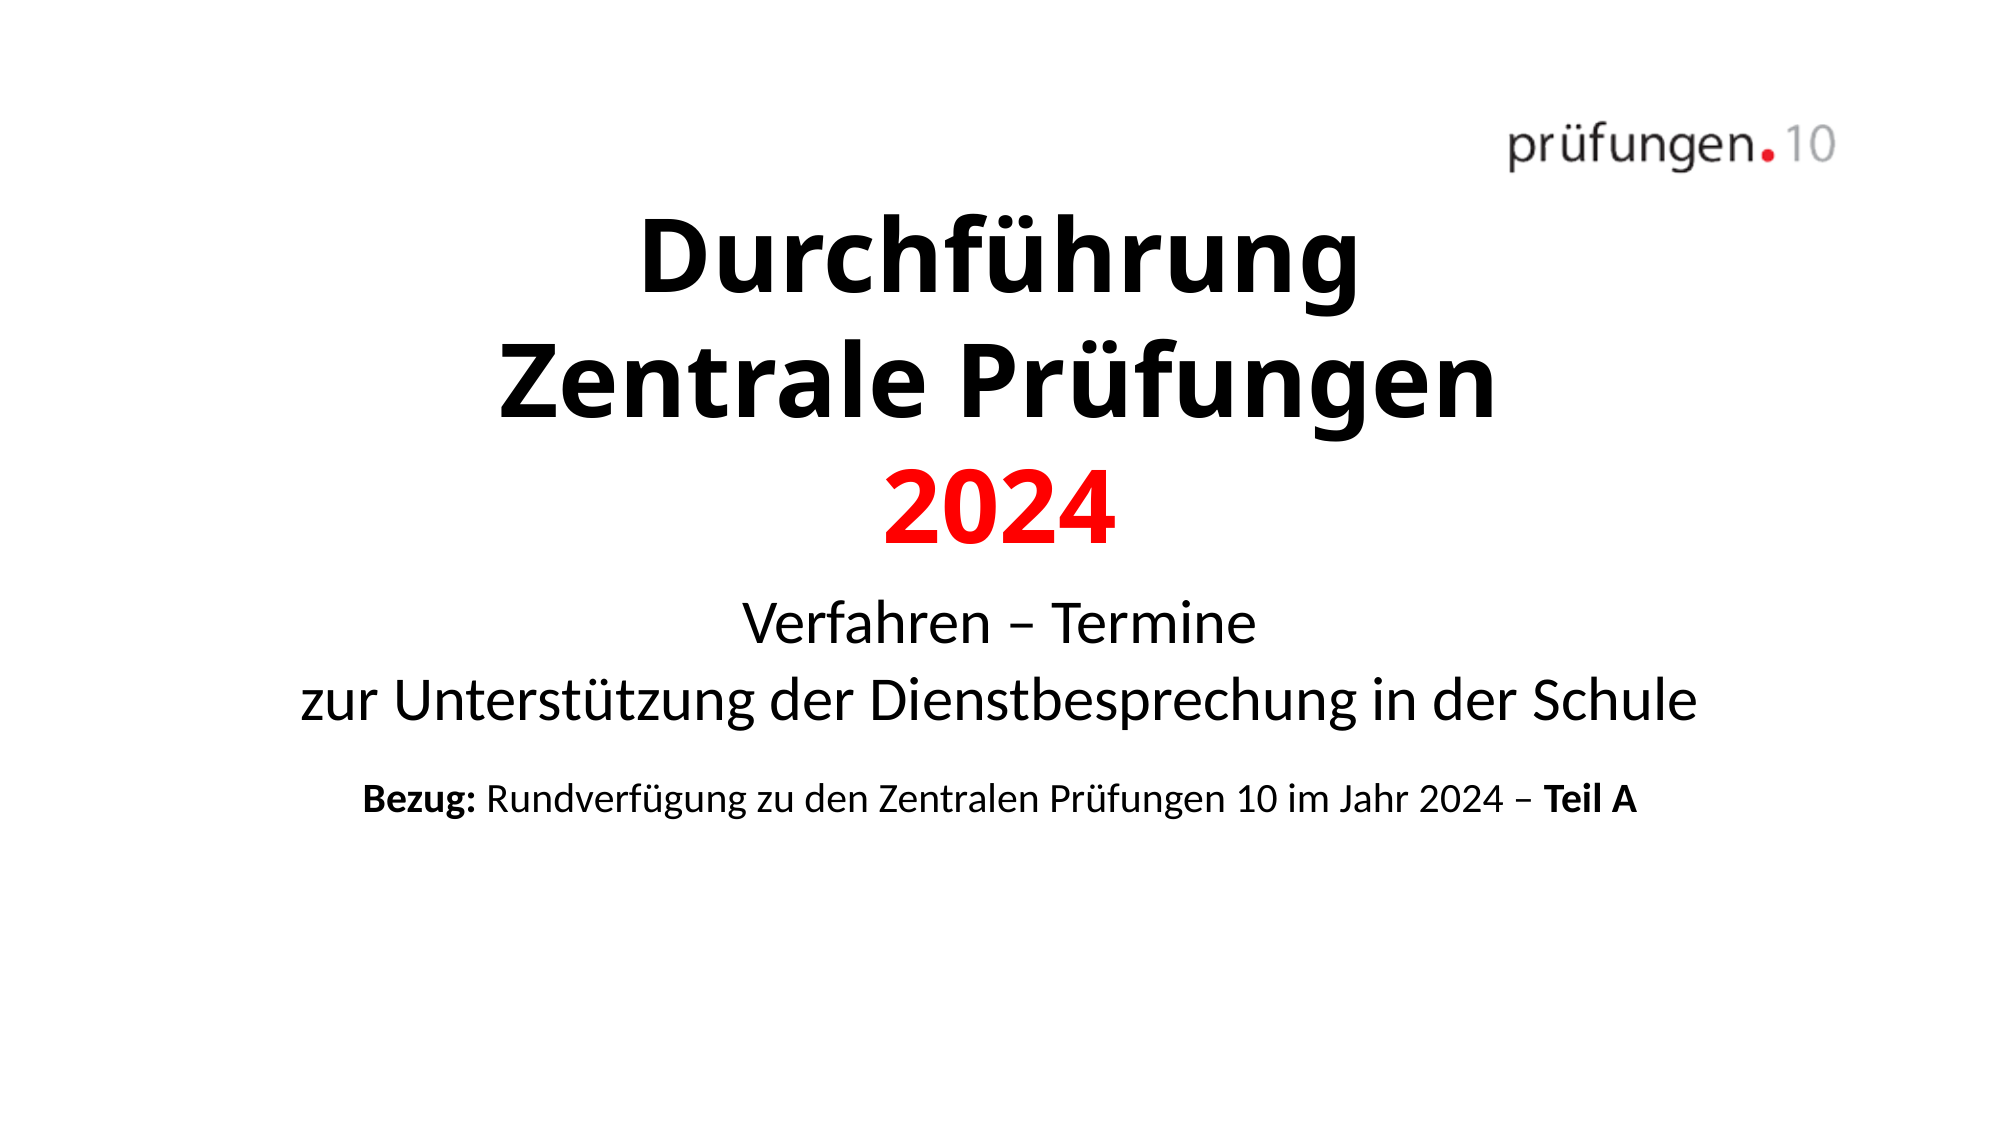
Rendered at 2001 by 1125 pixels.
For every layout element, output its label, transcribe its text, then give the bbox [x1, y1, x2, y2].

picture [1499, 112, 1847, 185]
subtitle Verfahren – Termine zur Unterstützung der Dienstbesprechung in der Schule Bezug: Rundverfügung zu den Zentralen Prüfungen 10 im Jahr 2024 – Teil A [249, 590, 1750, 863]
title Durchführung Zentrale Prüfungen 2024 [249, 184, 1750, 576]
